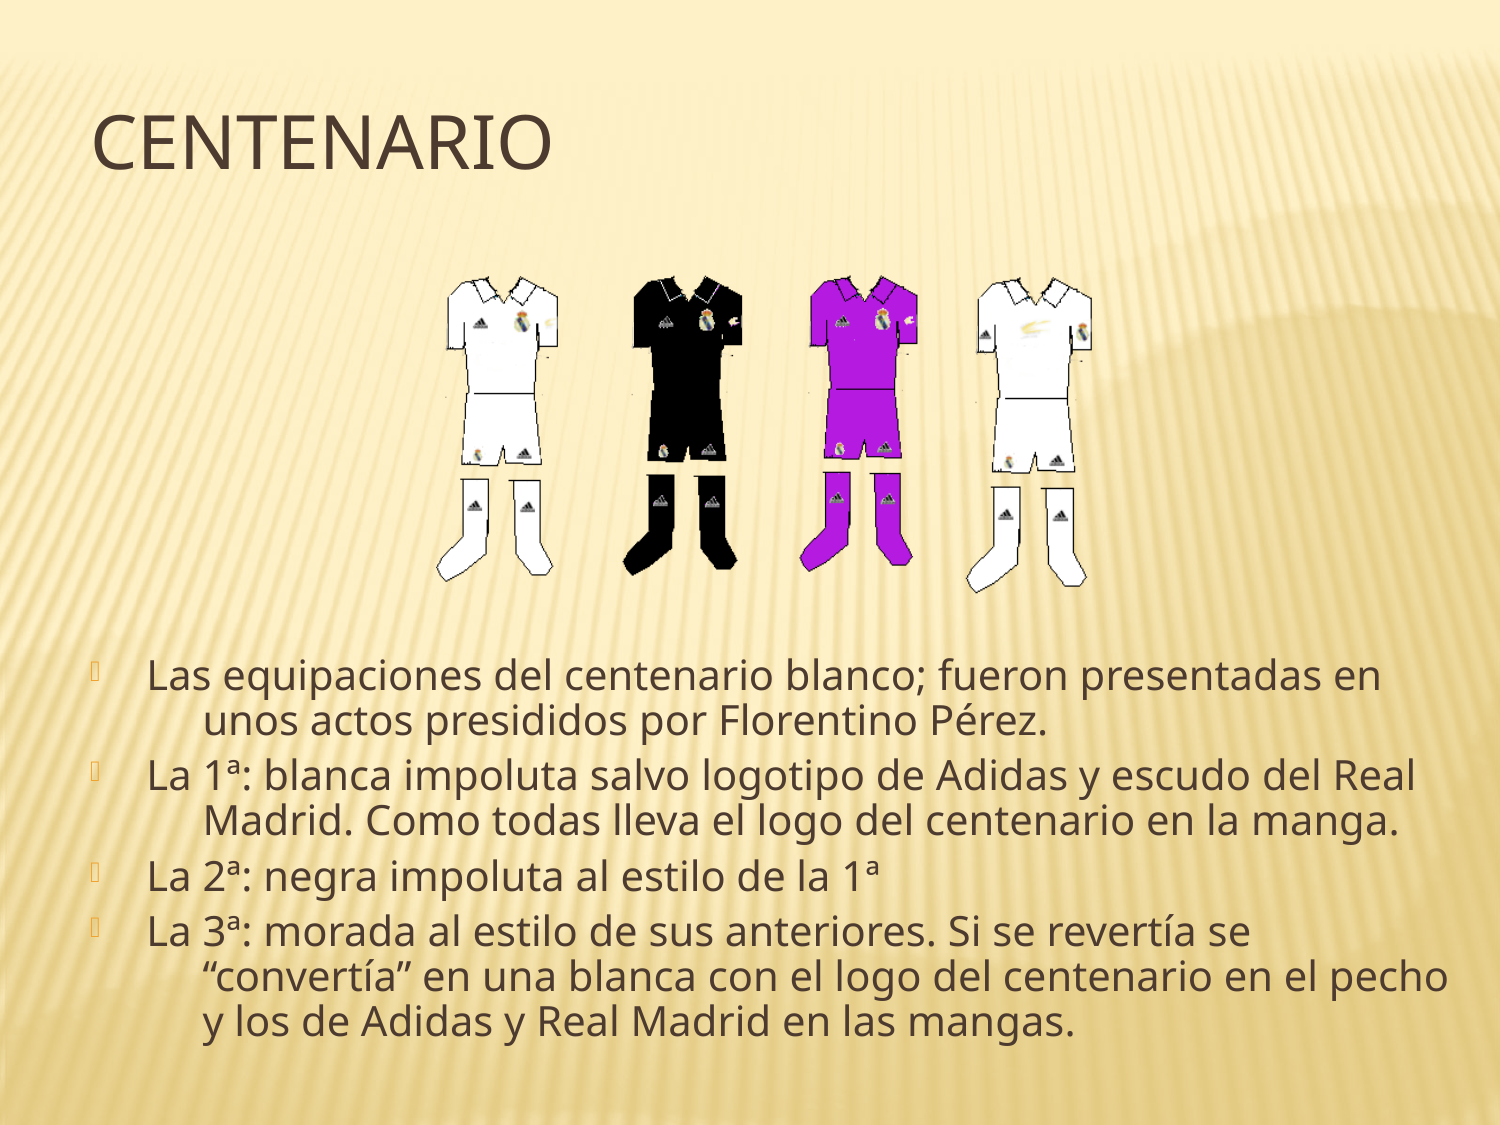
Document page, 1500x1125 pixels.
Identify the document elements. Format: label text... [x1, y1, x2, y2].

picture [776, 249, 1138, 638]
picture [412, 249, 588, 638]
picture [599, 249, 763, 586]
list Las equipaciones del centenario blanco; fueron presentadas en unos actos presididos por Florentino Pérez. La 1ª: blanca impoluta salvo logotipo de Adidas y escudo del Real Madrid. Como todas lleva el logo del centenario en la manga. La 2ª: negra impoluta al estilo de la 1ª La 3ª: morada al estilo de sus anteriores. Si se revertía se “convertía” en una blanca con el logo del centenario en el pecho y los de Adidas y Real Madrid en las mangas. [75, 646, 1476, 1063]
title Centenario [75, 45, 1426, 234]
